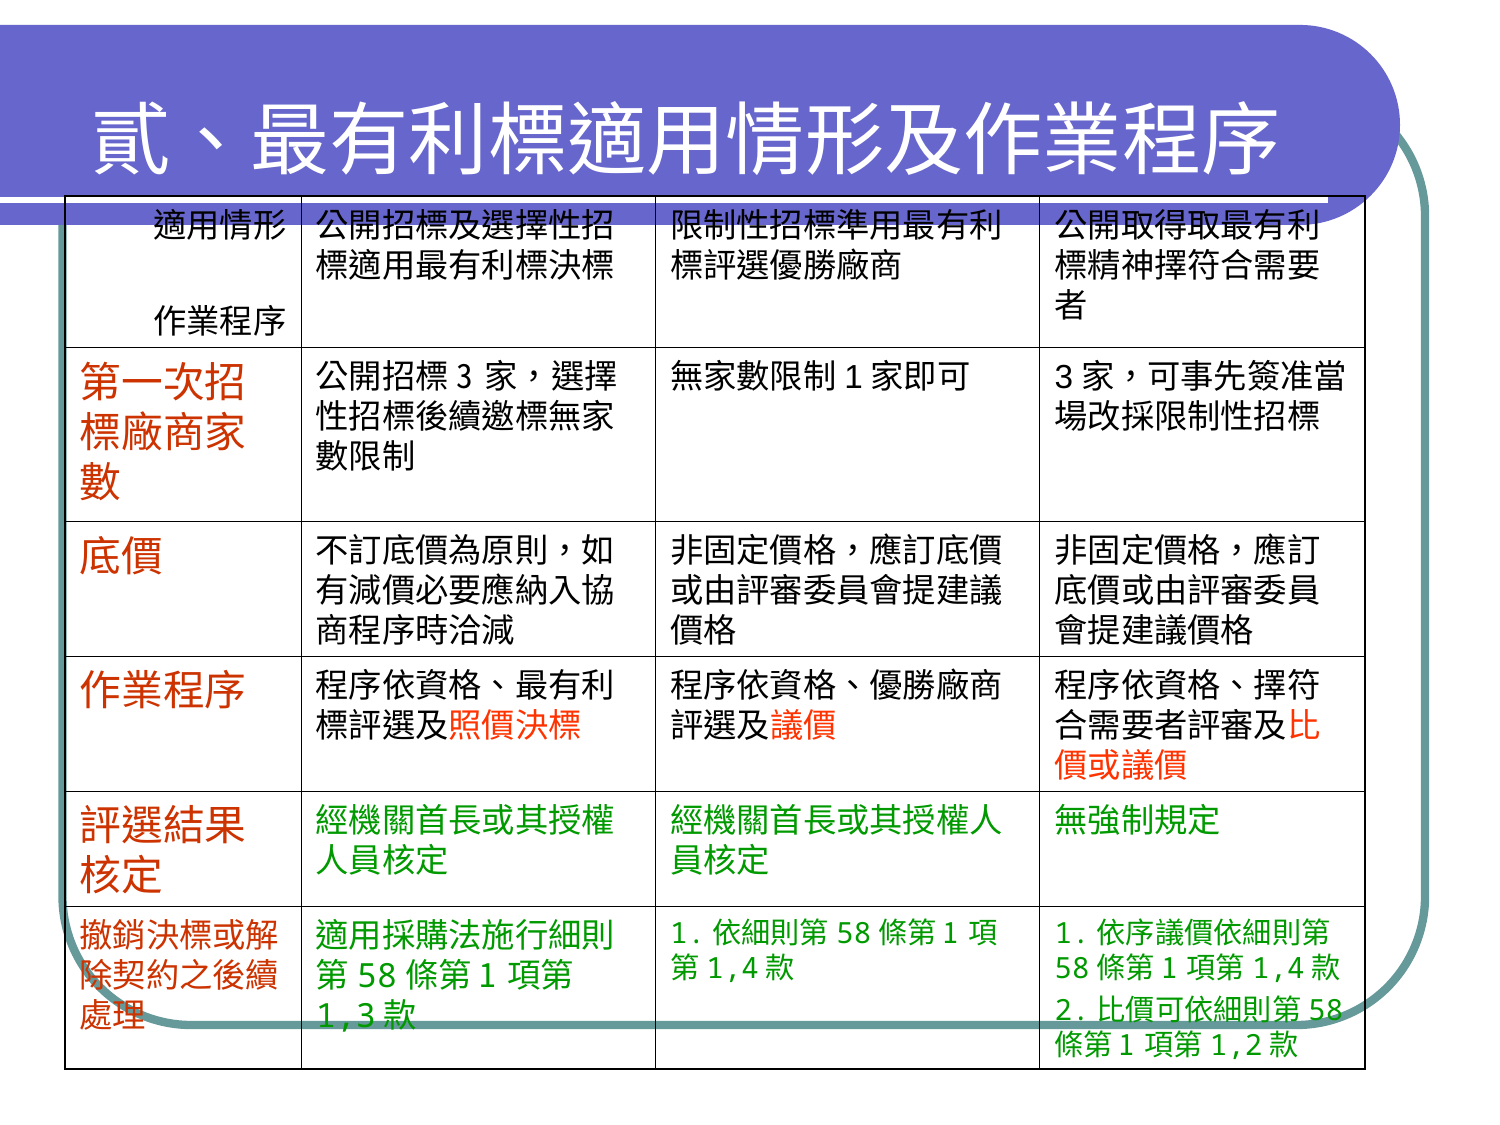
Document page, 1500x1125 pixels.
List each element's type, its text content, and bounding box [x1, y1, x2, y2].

table_cell 1.依細則第58條第1項第1,4款 [656, 907, 1039, 1068]
table_cell 程序依資格、優勝廠商評選及議價 [656, 657, 1039, 791]
table_cell 程序依資格、擇符合需要者評審及比價或議價 [1040, 657, 1364, 791]
table_cell 不訂底價為原則，如有減價必要應納入協商程序時洽減 [302, 522, 655, 656]
table_header 適用情形 作業程序 [66, 197, 301, 347]
title 貳、最有利標適用情形及作業程序 [76, 42, 1388, 231]
table_cell 經機關首長或其授權人員核定 [302, 792, 655, 906]
table_cell 評選結果核定 [66, 792, 301, 906]
table_cell 1.依序議價依細則第58條第1項第1,4款 2.比價可依細則第58條第1項第1,2款 [1040, 907, 1364, 1068]
table_cell 非固定價格，應訂底價或由評審委員會提建議價格 [656, 522, 1039, 656]
table_cell 無強制規定 [1040, 792, 1364, 906]
table_header 公開招標及選擇性招標適用最有利標決標 [302, 197, 655, 347]
table_cell 公開招標3家，選擇性招標後續邀標無家數限制 [302, 348, 655, 521]
table_cell 無家數限制1家即可 [656, 348, 1039, 521]
table_cell 程序依資格、最有利標評選及照價決標 [302, 657, 655, 791]
table_cell 第一次招標廠商家數 [66, 348, 301, 521]
table_cell 底價 [66, 522, 301, 656]
table_cell 適用採購法施行細則第58條第1項第1,3款 [302, 907, 655, 1068]
table_cell 經機關首長或其授權人員核定 [656, 792, 1039, 906]
table_cell 3家，可事先簽准當場改採限制性招標 [1040, 348, 1364, 521]
table_cell 作業程序 [66, 657, 301, 791]
table_header 公開取得取最有利標精神擇符合需要者 [1040, 197, 1364, 347]
table_cell 撤銷決標或解除契約之後續處理 [66, 907, 301, 1068]
table_cell 非固定價格，應訂底價或由評審委員會提建議價格 [1040, 522, 1364, 656]
table_header 限制性招標準用最有利標評選優勝廠商 [656, 197, 1039, 347]
